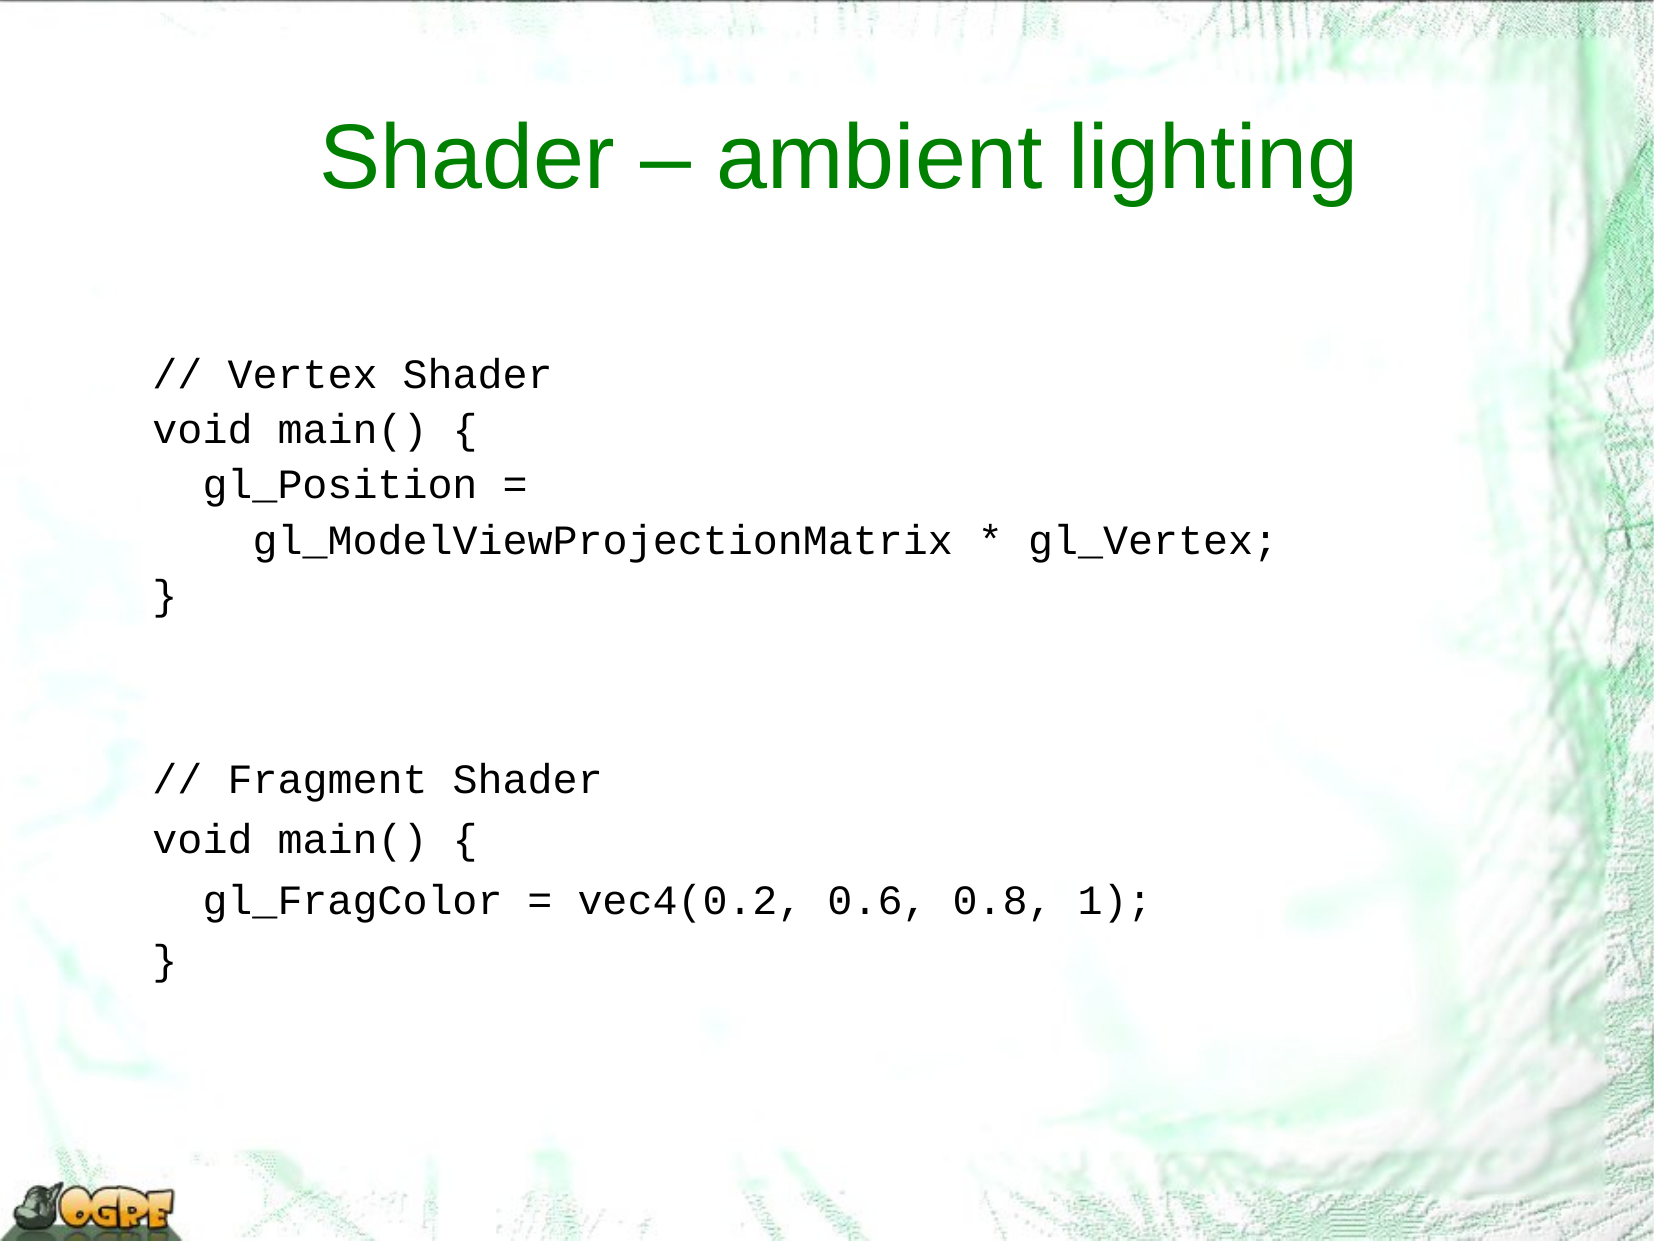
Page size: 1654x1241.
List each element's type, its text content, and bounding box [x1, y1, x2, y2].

picture [0, 0, 1654, 1241]
text_box // Fragment Shader void main() { gl_FragColor = vec4(0.2, 0.6, 0.8, 1); } [137, 743, 1530, 1096]
title Shader – ambient lighting [143, 29, 1536, 215]
list // Vertex Shader void main() { gl_Position = gl_ModelViewProjectionMatrix * gl_Vertex; } [137, 344, 1530, 717]
